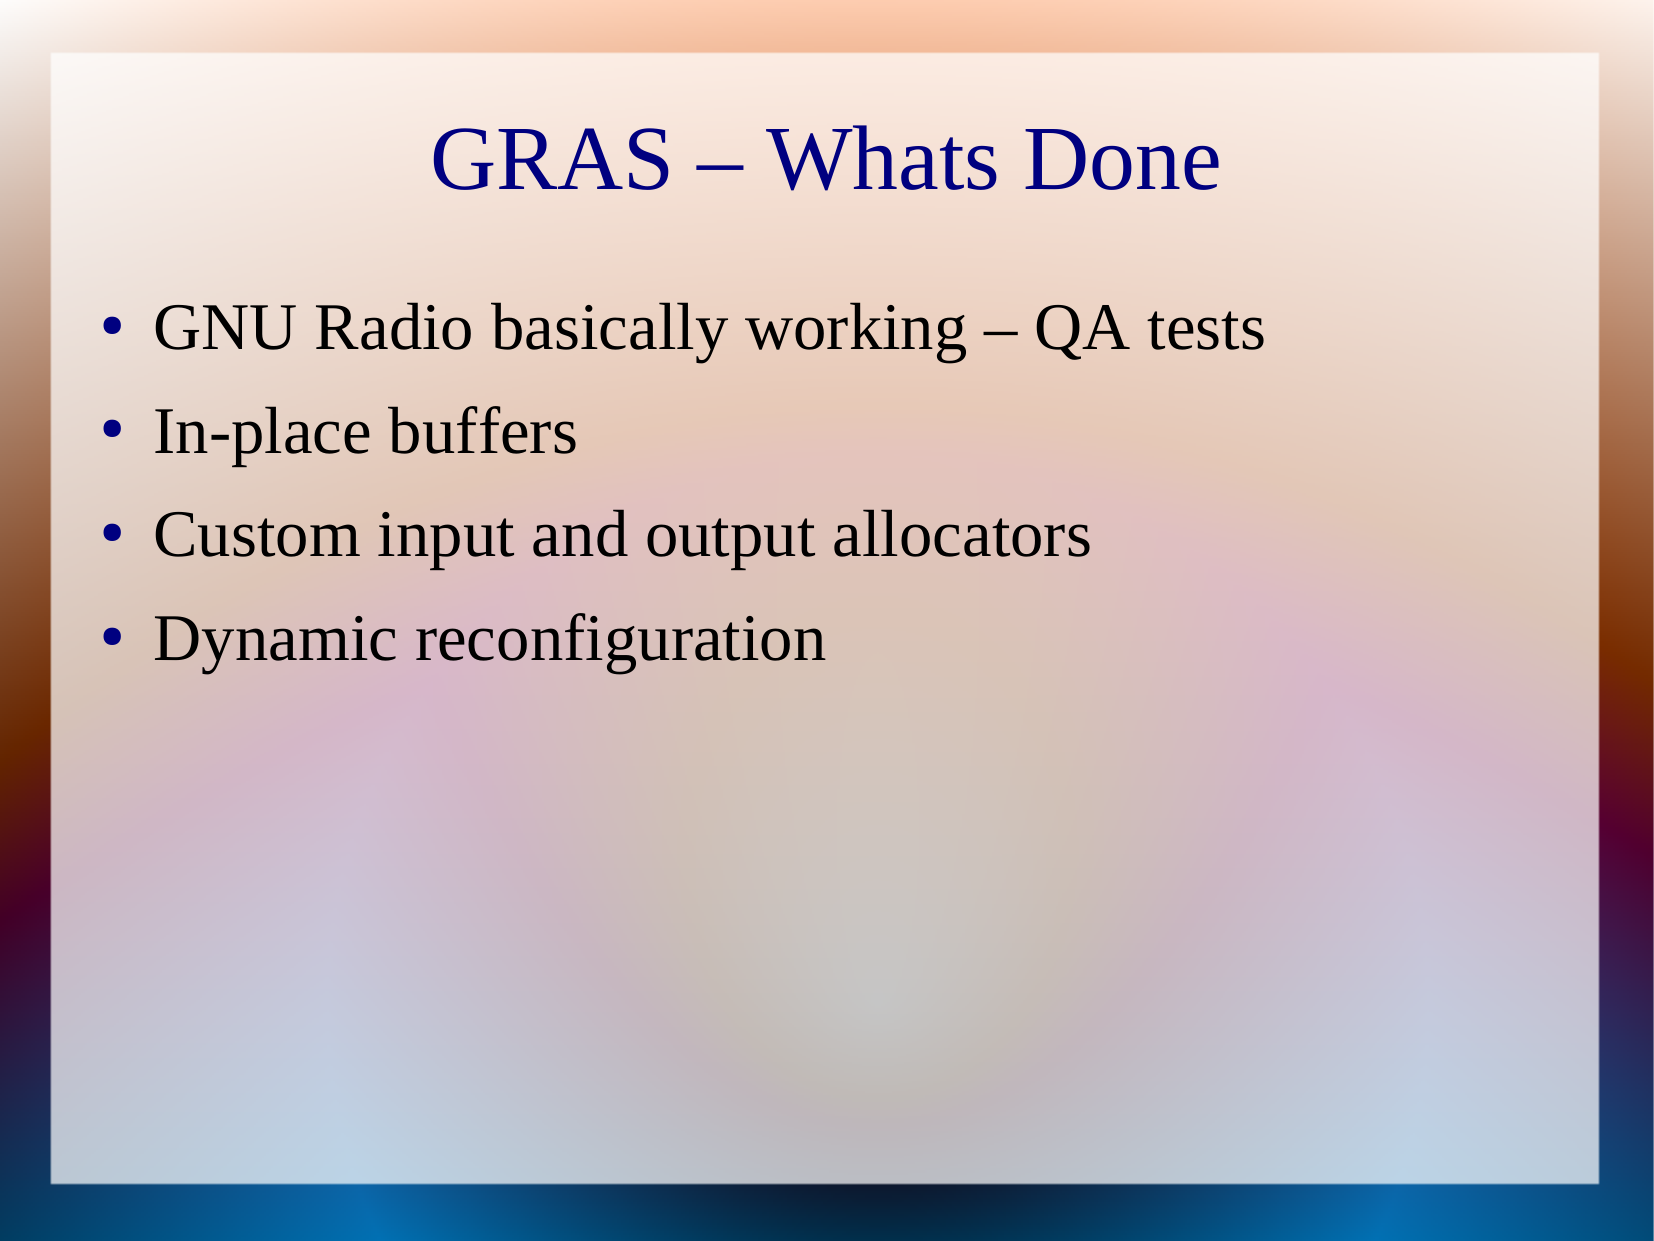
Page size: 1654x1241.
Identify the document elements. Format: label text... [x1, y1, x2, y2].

picture [0, 0, 1654, 1241]
title GRAS – Whats Done [82, 55, 1571, 263]
list GNU Radio basically working – QA tests In-place buffers Custom input and output allocators Dynamic reconfiguration [82, 290, 1571, 1010]
